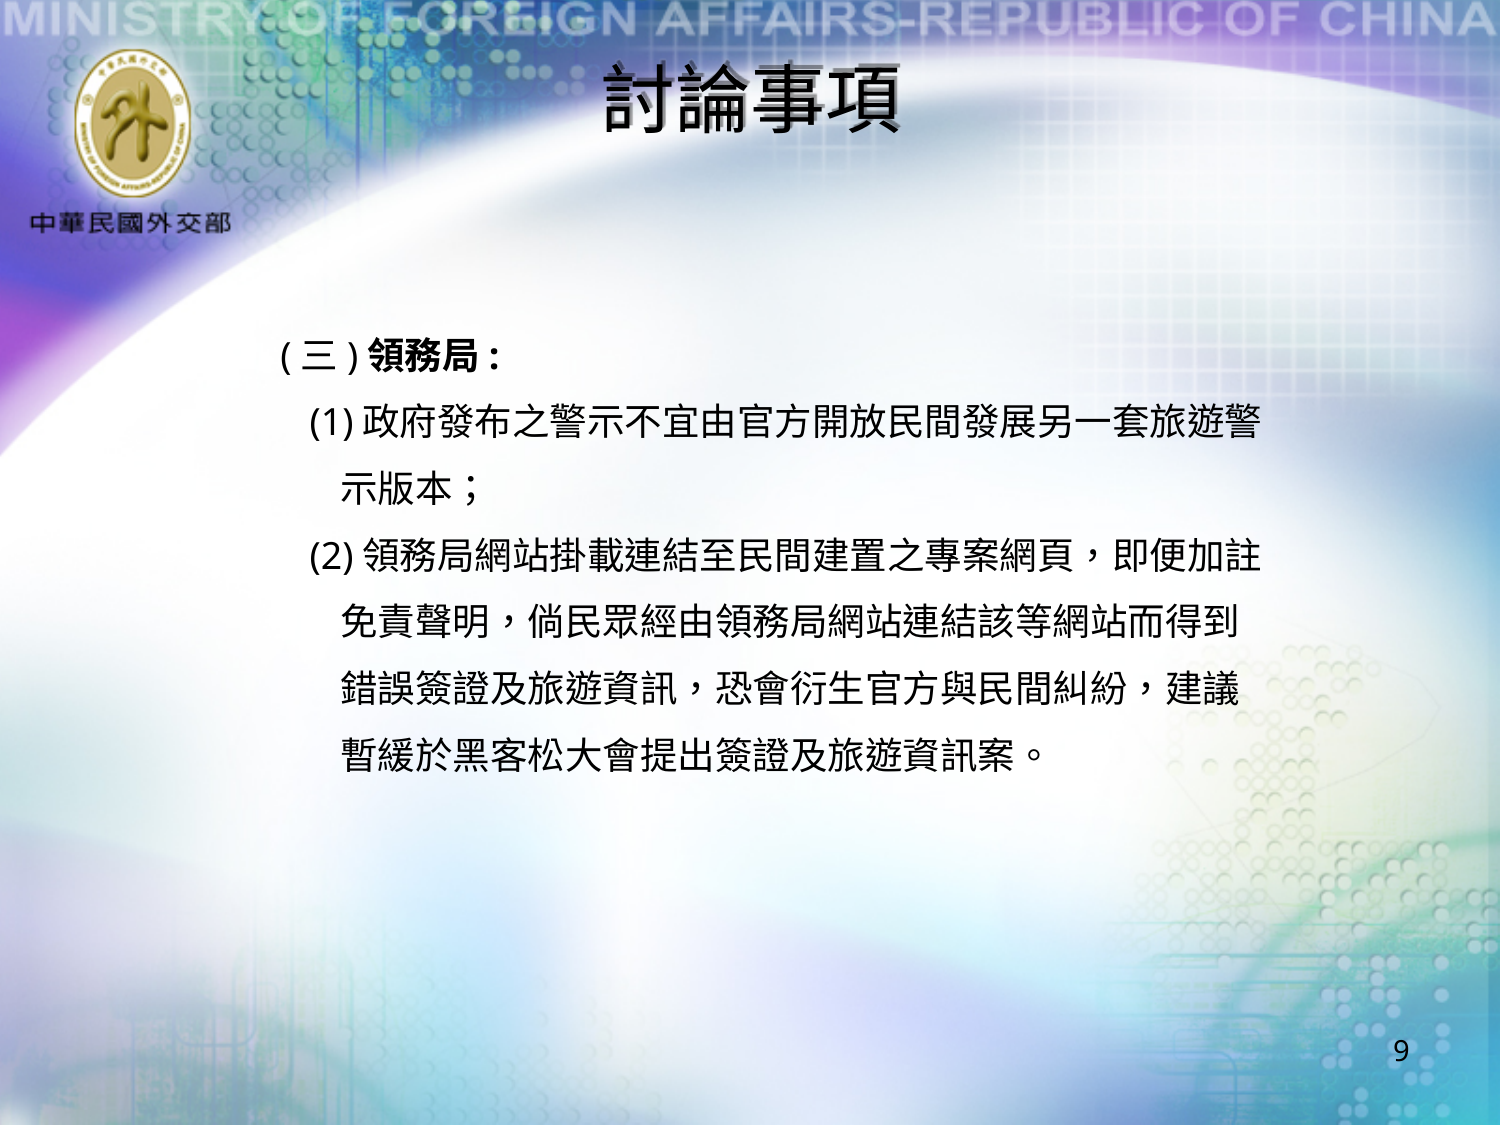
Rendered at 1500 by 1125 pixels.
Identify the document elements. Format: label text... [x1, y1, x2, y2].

text_box 討論事項 [74, 45, 1425, 233]
picture [0, 0, 1500, 1125]
slide_number <編號> [1074, 1024, 1425, 1103]
text_box (三)領務局: (1)政府發布之警示不宜由官方開放民間發展另一套旅遊警 示版本； (2)領務局網站掛載連結至民間建置之專案網頁，即便加註 免責聲明，倘民眾經由領務局網站連結該等網站而得到 錯誤簽證及旅遊資訊，恐會衍生官方與民間糾紛，建議 暫緩於黑客松大會提出簽證及旅遊資訊案。 [265, 302, 1341, 851]
